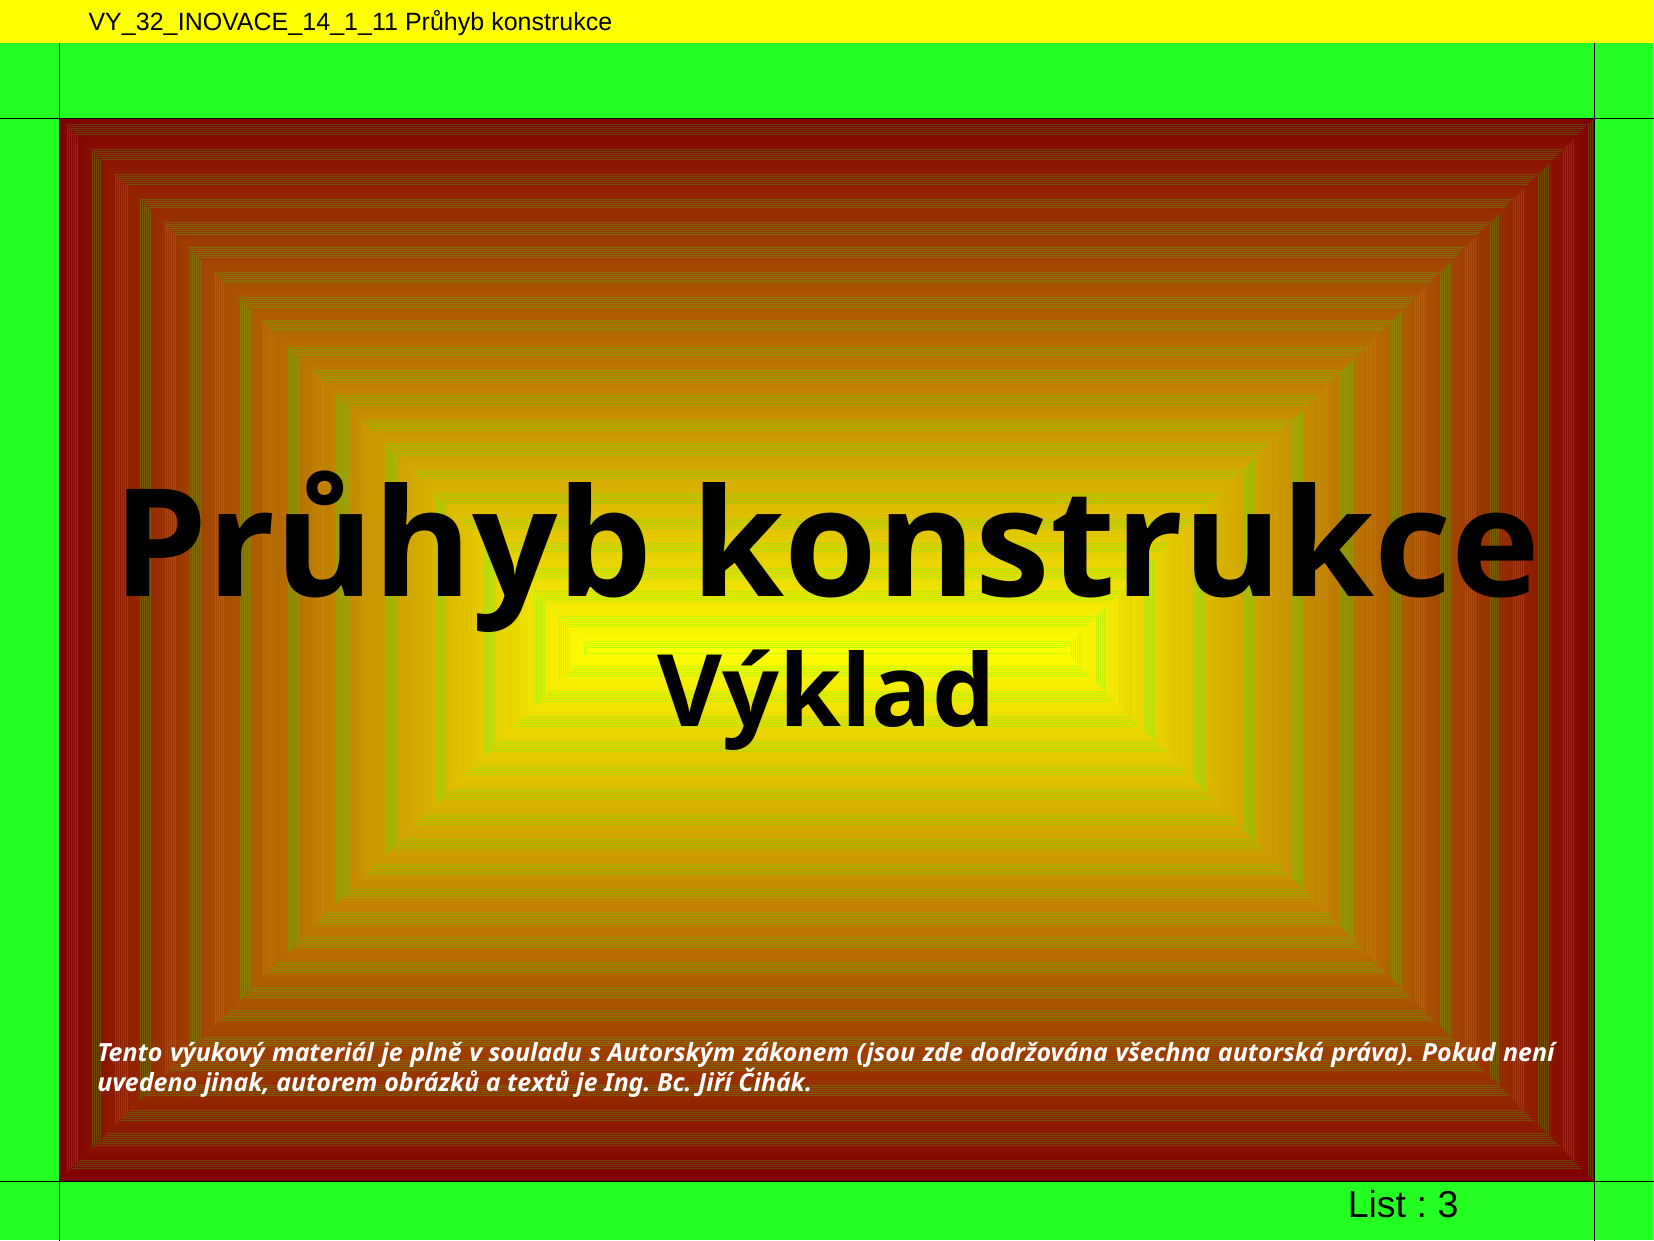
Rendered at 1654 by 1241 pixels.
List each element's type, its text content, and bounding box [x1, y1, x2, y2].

text_box Tento výukový materiál je plně v souladu s Autorským zákonem (jsou zde dodržována všechna autorská práva). Pokud není uvedeno jinak, autorem obrázků a textů je Ing. Bc. Jiří Čihák. [82, 1028, 1572, 1105]
text_box List : <číslo> [1357, 1176, 1599, 1241]
text_box Průhyb konstrukce Výklad [60, 119, 1594, 1181]
text_box VY_32_INOVACE_14_1_11 Průhyb konstrukce [0, 0, 1654, 43]
